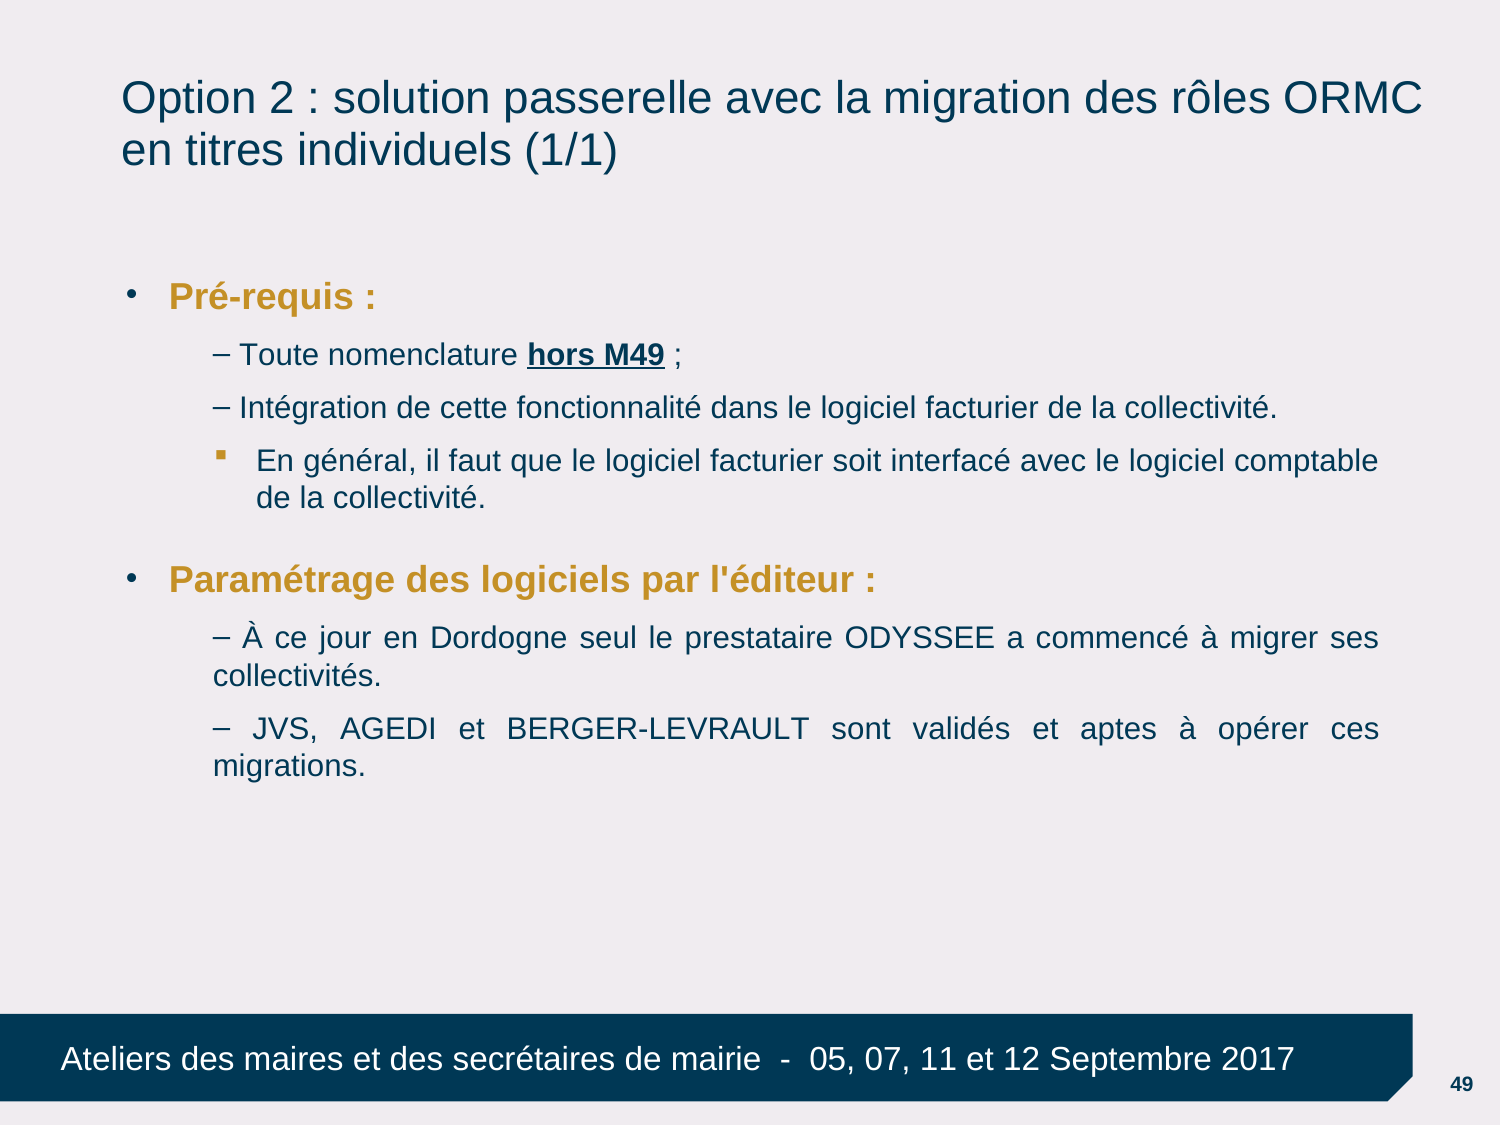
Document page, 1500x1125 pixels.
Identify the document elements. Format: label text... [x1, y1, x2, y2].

list Pré-requis : Toute nomenclature hors M49 ; Intégration de cette fonctionnalité dans le logiciel facturier de la collectivité. En général, il faut que le logiciel facturier soit interfacé avec le logiciel comptable de la collectivité. Paramétrage des logiciels par l'éditeur : À ce jour en Dordogne seul le prestataire ODYSSEE a commencé à migrer ses collectivités. JVS, AGEDI et BERGER-LEVRAULT sont validés et aptes à opérer ces migrations. [125, 271, 1382, 905]
title Option 2 : solution passerelle avec la migration des rôles ORMC en titres individuels (1/1) [121, 68, 1438, 180]
